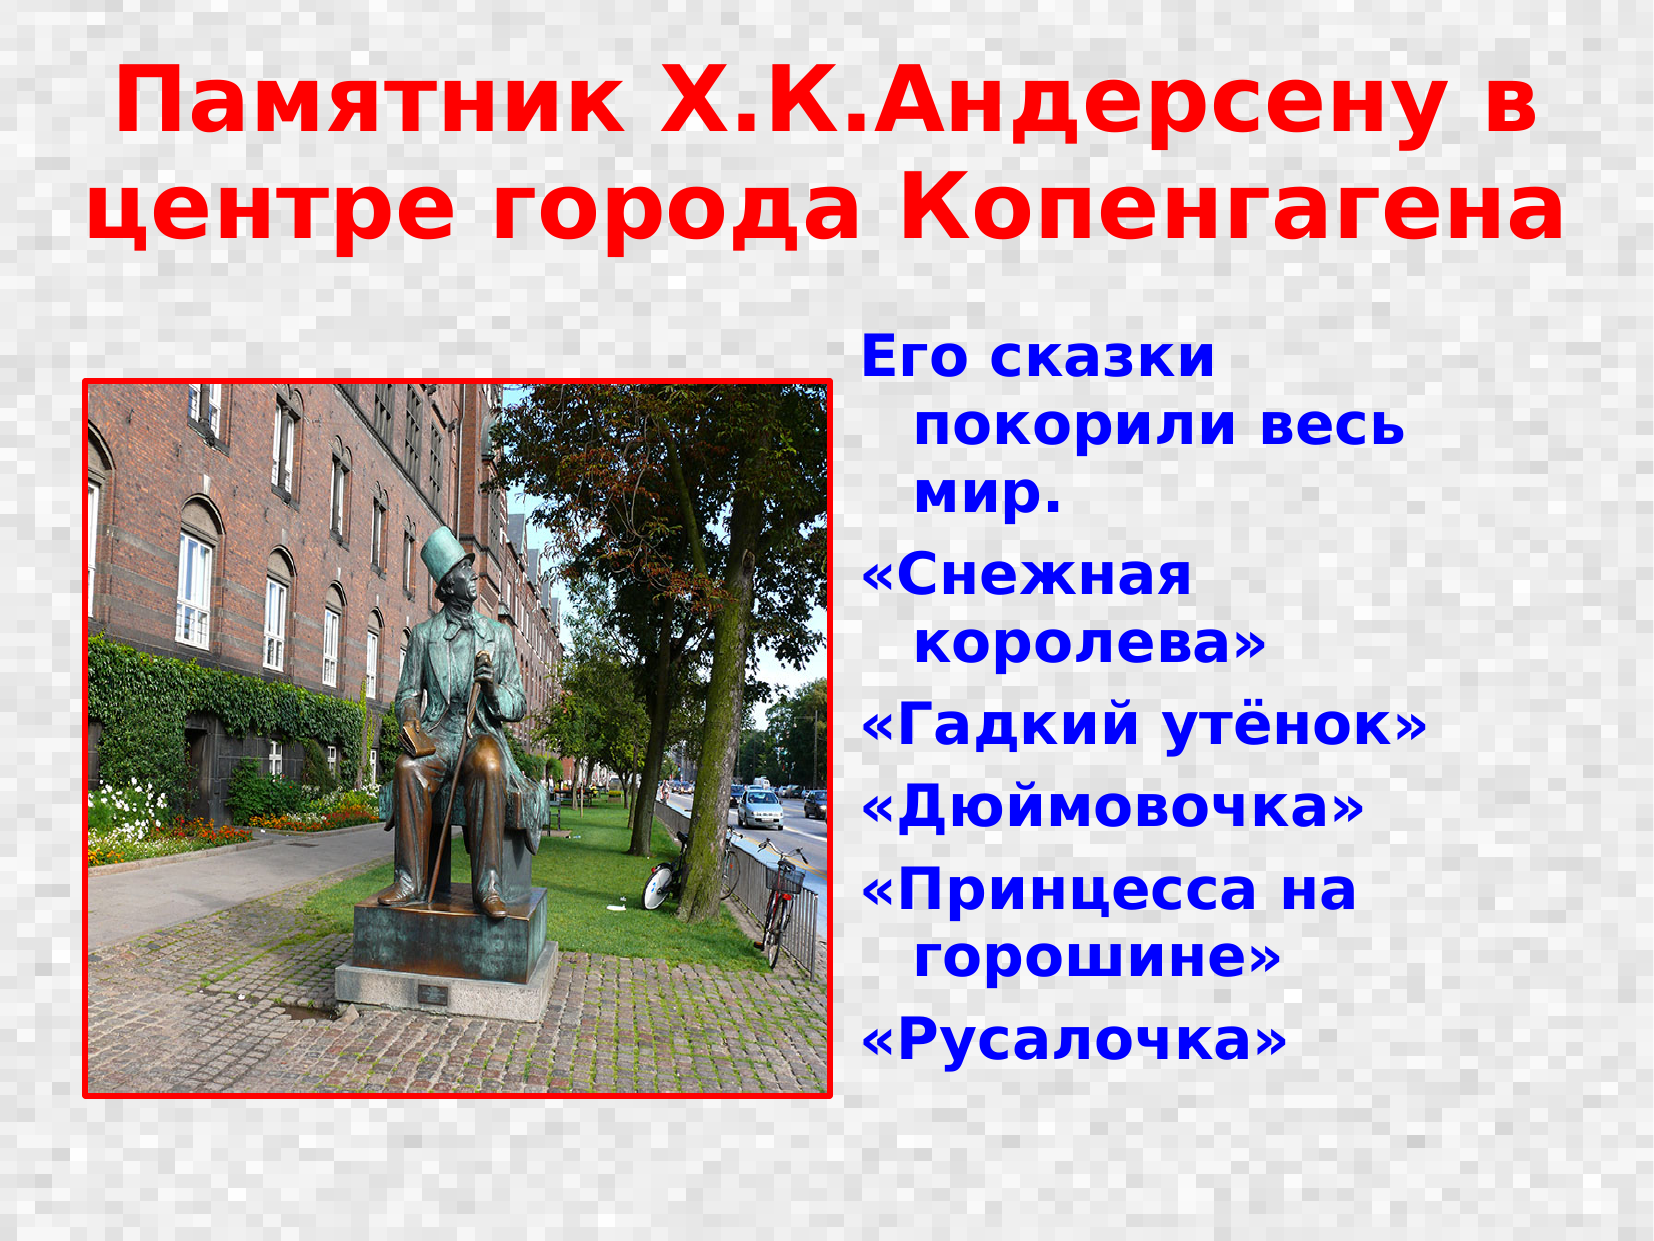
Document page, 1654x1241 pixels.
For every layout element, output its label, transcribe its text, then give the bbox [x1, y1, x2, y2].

picture [0, 0, 1654, 1241]
title Памятник Х.К.Андерсену в центре города Копенгагена [82, 45, 1571, 261]
text_box Его сказки покорили весь мир. «Снежная королева» «Гадкий утёнок» «Дюймовочка» «Принцесса на горошине» «Русалочка» [826, 315, 1565, 1081]
